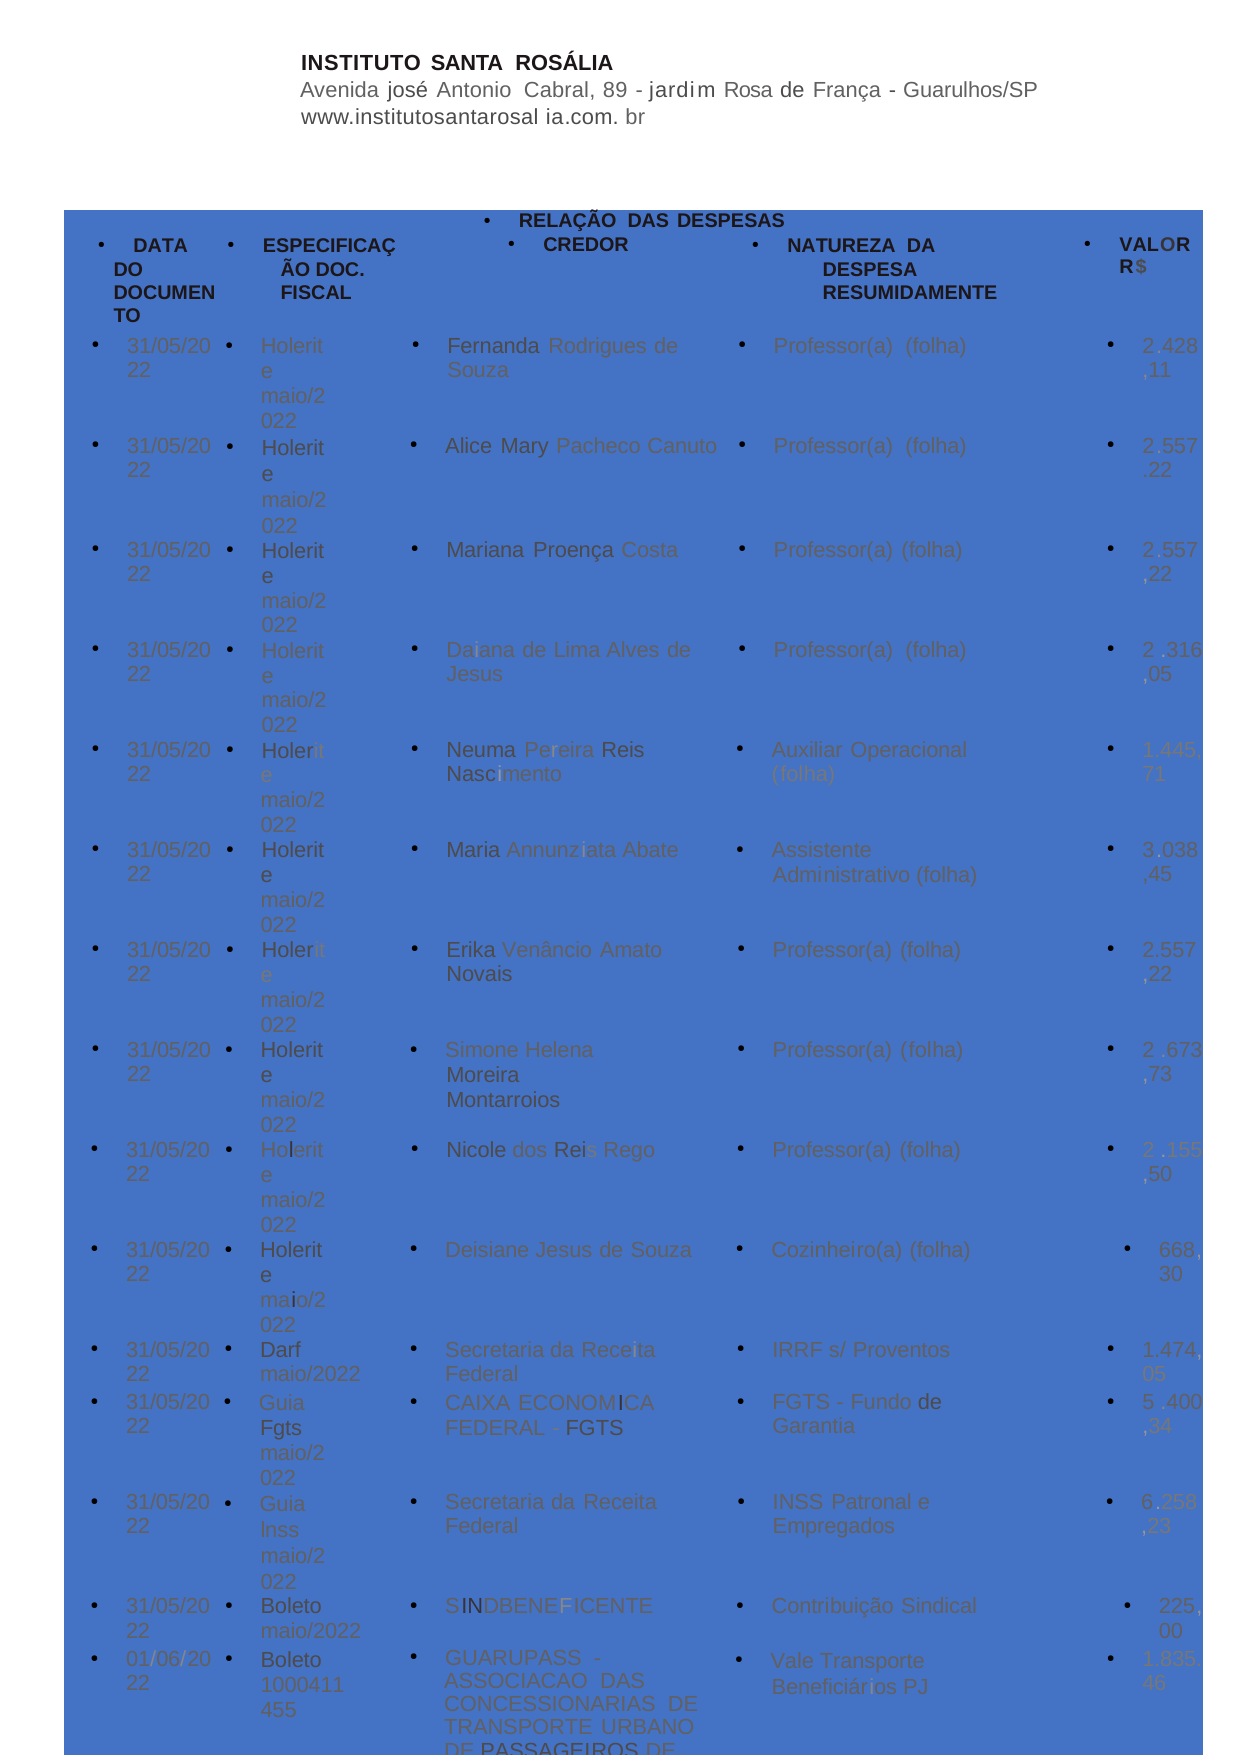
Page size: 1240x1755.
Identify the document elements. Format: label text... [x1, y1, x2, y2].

table_cell DATA DO DOCUMENTO [64, 234, 219, 333]
table_header RELAÇÃO DAS DESPESAS [64, 210, 1203, 234]
table_cell Professor(a) (folha) [732, 333, 1029, 433]
table_cell 31/05/2022 [64, 433, 219, 538]
table_cell Holerite maio/2022 [219, 838, 405, 938]
table_cell Guia lnss maio/2022 [219, 1490, 405, 1594]
table_cell FGTS - Fundo de Garantia [732, 1390, 1029, 1490]
table_cell Professor(a) (folha) [732, 433, 1029, 538]
table_cell 1.835.46 [1029, 1647, 1203, 1755]
table_cell Professor(a) (folha) [732, 538, 1029, 638]
table_cell 225,00 [1029, 1594, 1203, 1647]
table_cell CAIXA ECONOMICA FEDERAL - FGTS [405, 1390, 732, 1490]
table_cell Simone Helena Moreira Montarroios [405, 1038, 732, 1138]
table_cell SINDBENEFICENTE [405, 1594, 732, 1647]
table_cell 6.258,23 [1029, 1490, 1203, 1594]
table_cell ESPECIFICAÇÃO DOC. FISCAL [219, 234, 405, 333]
table_cell Holerite maio/2022 [219, 938, 405, 1038]
table_cell Secretaria da Receita Federal [405, 1337, 732, 1390]
table_cell Nicole dos Reis Rego [405, 1138, 732, 1238]
table_cell VALOR R$ [1029, 234, 1203, 333]
table_cell 31/05/2022 [64, 1594, 219, 1647]
table_cell 31/05/2022 [64, 938, 219, 1038]
table_cell Mariana Proença Costa [405, 538, 732, 638]
table_cell CREDOR [405, 234, 732, 333]
table_cell Boleto 1000411455 [219, 1647, 405, 1755]
table_cell Holerite maio/2022 [219, 1138, 405, 1238]
table_cell Holerite maio/2022 [219, 1238, 405, 1337]
table_cell 31/05/2022 [64, 1490, 219, 1594]
table_cell INSS Patronal e Empregados [732, 1490, 1029, 1594]
table_cell NATUREZA DA DESPESA RESUMIDAMENTE [732, 234, 1029, 333]
table_cell Secretaria da Receita Federal [405, 1490, 732, 1594]
table_cell 31/05/2022 [64, 838, 219, 938]
table_cell Maria Annunziata Abate [405, 838, 732, 938]
table_cell 31/05/2022 [64, 1238, 219, 1337]
table_cell Holerite maio/2022 [219, 638, 405, 738]
table_cell Professor(a) (folha) [732, 938, 1029, 1038]
table_cell 1.445,71 [1029, 738, 1203, 838]
table_cell Holerite maio/2022 [219, 1038, 405, 1138]
table_cell Vale Transporte Beneficiários PJ [732, 1647, 1029, 1755]
table_cell Daiana de Lima Alves de Jesus [405, 638, 732, 738]
table_cell 31/05/2022 [64, 1038, 219, 1138]
table_cell Holerite maio/2022 [219, 738, 405, 838]
table_cell 2.557,22 [1029, 538, 1203, 638]
table_cell 31/05/2022 [64, 538, 219, 638]
table_cell Guia Fgts maio/2022 [219, 1390, 405, 1490]
table_cell Deisiane Jesus de Souza [405, 1238, 732, 1337]
table_cell Erika Venâncio Amato Novais [405, 938, 732, 1038]
table_cell 01/06/2022 [64, 1647, 219, 1755]
table_cell 1.474,05 [1029, 1337, 1203, 1390]
table_cell Professor(a) (folha) [732, 1138, 1029, 1238]
table_cell 31/05/2022 [64, 1390, 219, 1490]
table_cell Holerite maio/2022 [219, 538, 405, 638]
table_cell Cozinheiro(a) (folha) [732, 1238, 1029, 1337]
table_cell 2.557,22 [1029, 938, 1203, 1038]
table_cell Darf maio/2022 [219, 1337, 405, 1390]
table_cell Fernanda Rodrigues de Souza [405, 333, 732, 433]
table_cell 31/05/2022 [64, 1138, 219, 1238]
table_cell 2.557.22 [1029, 433, 1203, 538]
table_cell IRRF s/ Proventos [732, 1337, 1029, 1390]
table_cell Boleto maio/2022 [219, 1594, 405, 1647]
table_cell 5 .400,34 [1029, 1390, 1203, 1490]
table_cell Neuma Pereira Reis Nascimento [405, 738, 732, 838]
table_cell 31/05/2022 [64, 638, 219, 738]
table_cell 668,30 [1029, 1238, 1203, 1337]
table_cell Holerite maio/2022 [219, 433, 405, 538]
table_cell Contribuição Sindical [732, 1594, 1029, 1647]
table_cell 31/05/2022 [64, 333, 219, 433]
table_cell 31/05/2022 [64, 738, 219, 838]
text_box INSTITUTO SANTA ROSÁLIA Avenida josé Antonio Cabral, 89 - jardim Rosa de França - Guarulhos/SP www.institutosantarosal ia.com. br [297, 48, 1048, 130]
table_cell 2 .155,50 [1029, 1138, 1203, 1238]
table_cell GUARUPASS - ASSOCIACAO DAS CONCESSIONARIAS DE TRANSPORTE URBANO DE PASSAGEIROS DE GUARULHOS E REGIAO [405, 1647, 732, 1755]
table_cell Assistente Administrativo (folha) [732, 838, 1029, 938]
table_cell Holerite maio/2022 [219, 333, 405, 433]
table_cell Alice Mary Pacheco Canuto [405, 433, 732, 538]
table_cell 3.038,45 [1029, 838, 1203, 938]
table_cell 2 .316,05 [1029, 638, 1203, 738]
table_cell 2.428,11 [1029, 333, 1203, 433]
table_cell Auxiliar Operacional (folha) [732, 738, 1029, 838]
table_cell 31/05/2022 [64, 1337, 219, 1390]
table_cell Professor(a) (folha) [732, 638, 1029, 738]
table_cell Professor(a) (folha) [732, 1038, 1029, 1138]
table_cell 2 .673,73 [1029, 1038, 1203, 1138]
